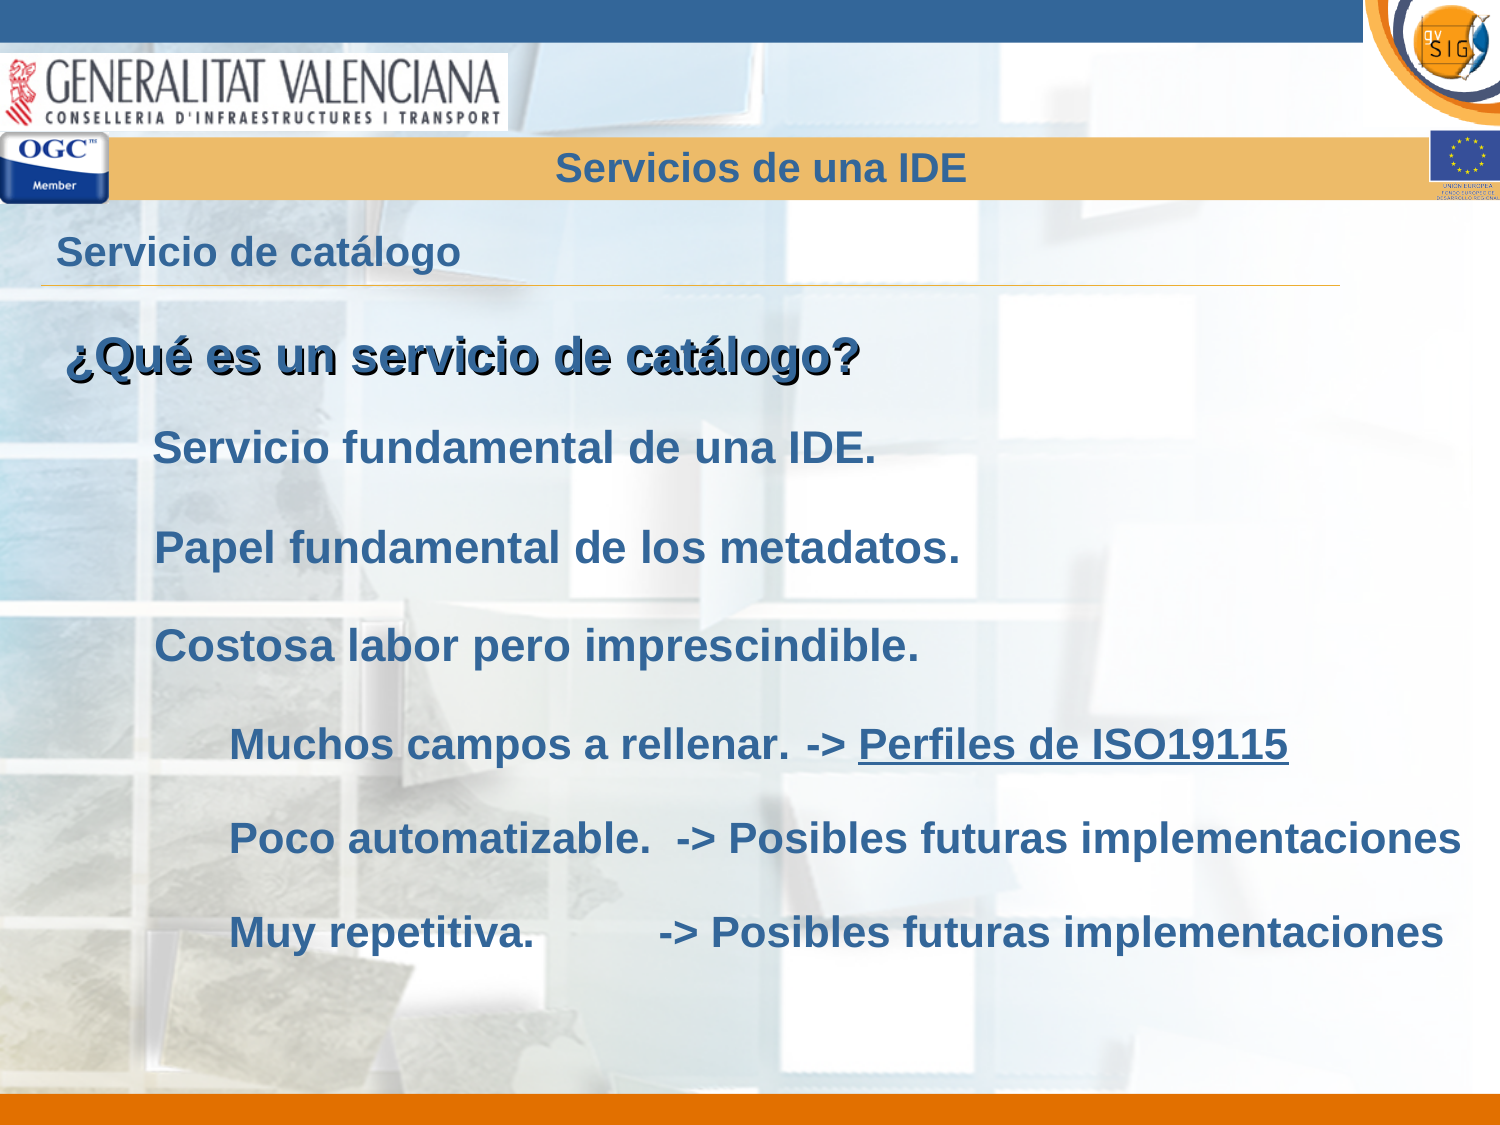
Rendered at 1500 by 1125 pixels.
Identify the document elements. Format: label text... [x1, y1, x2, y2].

text_box Servicio de catálogo [41, 222, 1197, 286]
picture [1363, 0, 1500, 127]
picture [1429, 129, 1500, 200]
picture [0, 53, 508, 131]
text_box Servicios de una IDE [145, 146, 1389, 202]
text_box Servicio fundamental de una IDE. Papel fundamental de los metadatos. Costosa labor pero imprescindible. Muchos campos a rellenar. -> Perfiles de ISO19115 Poco automatizable. -> Posibles futuras implementaciones Muy repetitiva. -> Posibles futuras implementaciones [126, 412, 1500, 1021]
text_box ¿Qué es un servicio de catálogo? [49, 322, 1021, 395]
picture [0, 132, 109, 204]
